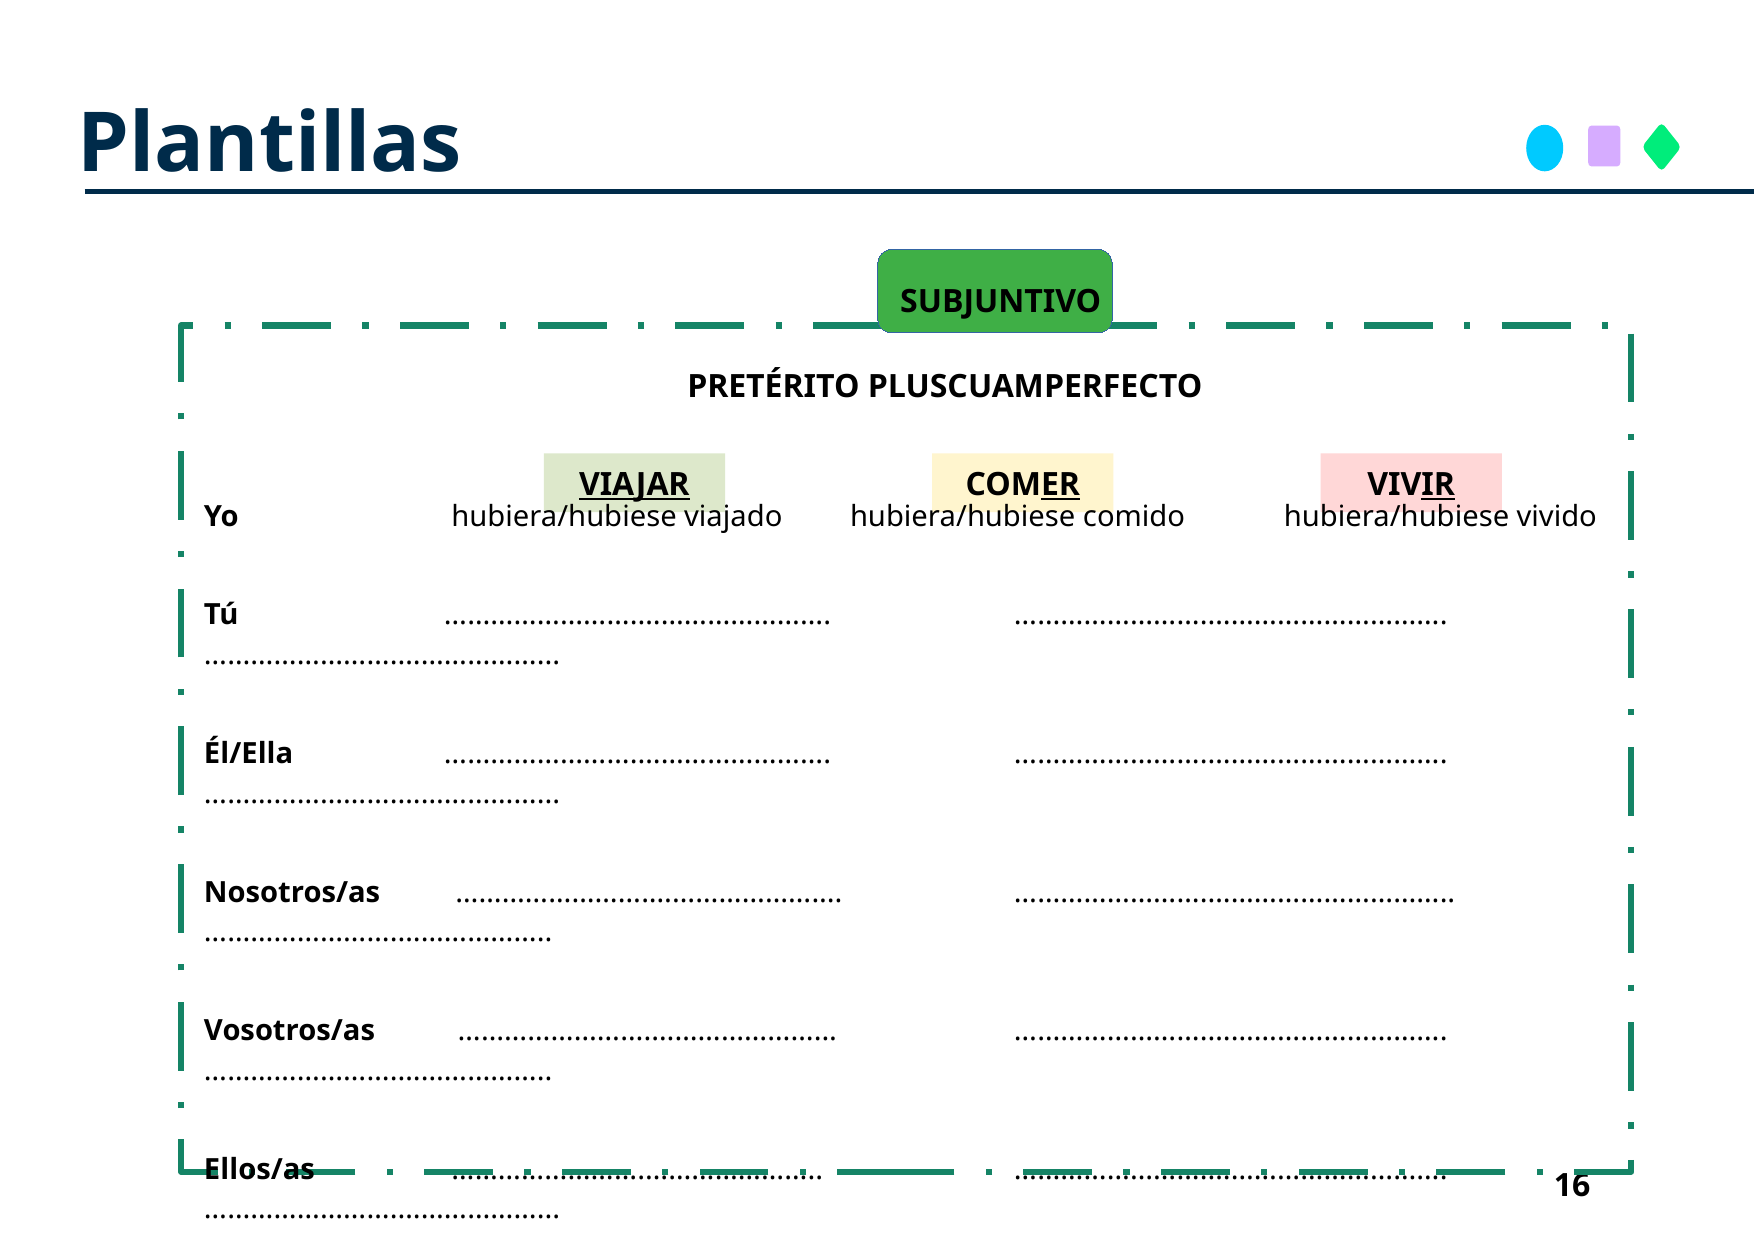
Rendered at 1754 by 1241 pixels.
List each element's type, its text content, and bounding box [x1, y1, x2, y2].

text_box PRETÉRITO PLUSCUAMPERFECTO [647, 339, 1243, 431]
text_box SUBJUNTIVO [854, 260, 1148, 339]
text_box COMER [932, 455, 1114, 510]
text_box VIAJAR [543, 455, 726, 510]
title Plantillas [77, 32, 1408, 196]
text_box [878, 249, 1112, 260]
text_box [181, 325, 1632, 1172]
text_box Yo hubiera/hubiese viajado hubiera/hubiese comido hubiera/hubiese vivido Tú …………………….……………………. …………………….…………………………. …………………….………………... Él/Ella …………………….……………………. …………………….…………………………. …………………….………………... Nosotros/as …………………….………………….... …………………….………………………….. …………………….……………….. Vosotros/as …………………….…………………... …………………….…………………………. …………………….……………….. Ellos/as …………………….………………….. …………………….…………………………. …………………….………………... [177, 550, 1625, 1172]
text_box VIVIR [1320, 455, 1502, 510]
